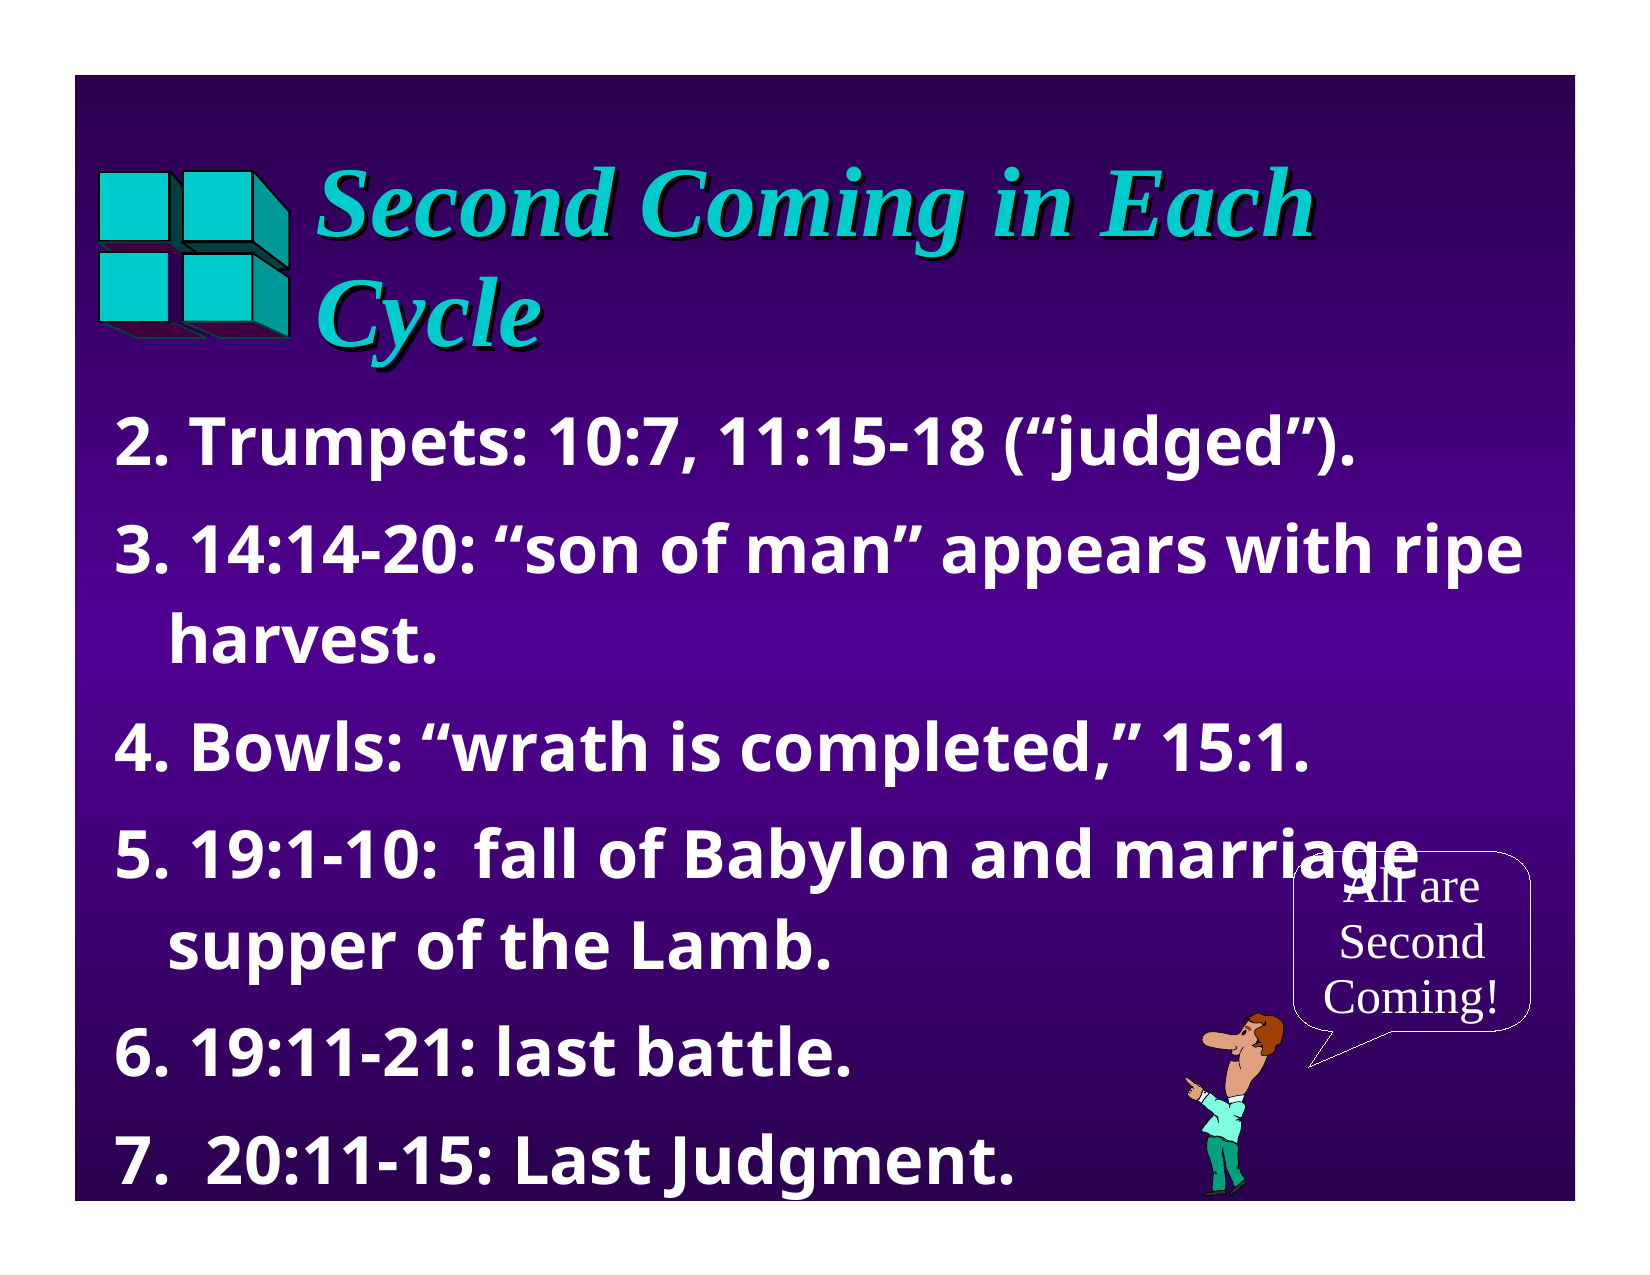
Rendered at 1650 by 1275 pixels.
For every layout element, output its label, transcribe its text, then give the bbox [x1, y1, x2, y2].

list 2. Trumpets: 10:7, 11:15-18 (“judged”). 3. 14:14-20: “son of man” appears with ripe harvest. 4. Bowls: “wrath is completed,” 15:1. 5. 19:1-10: fall of Babylon and marriage supper of the Lamb. 6. 19:11-21: last battle. 7. 20:11-15: Last Judgment. [99, 387, 1550, 1185]
picture [1181, 1009, 1288, 1200]
title Second Coming in Each Cycle [299, 120, 1463, 387]
text_box All are Second Coming! [1293, 851, 1531, 1068]
